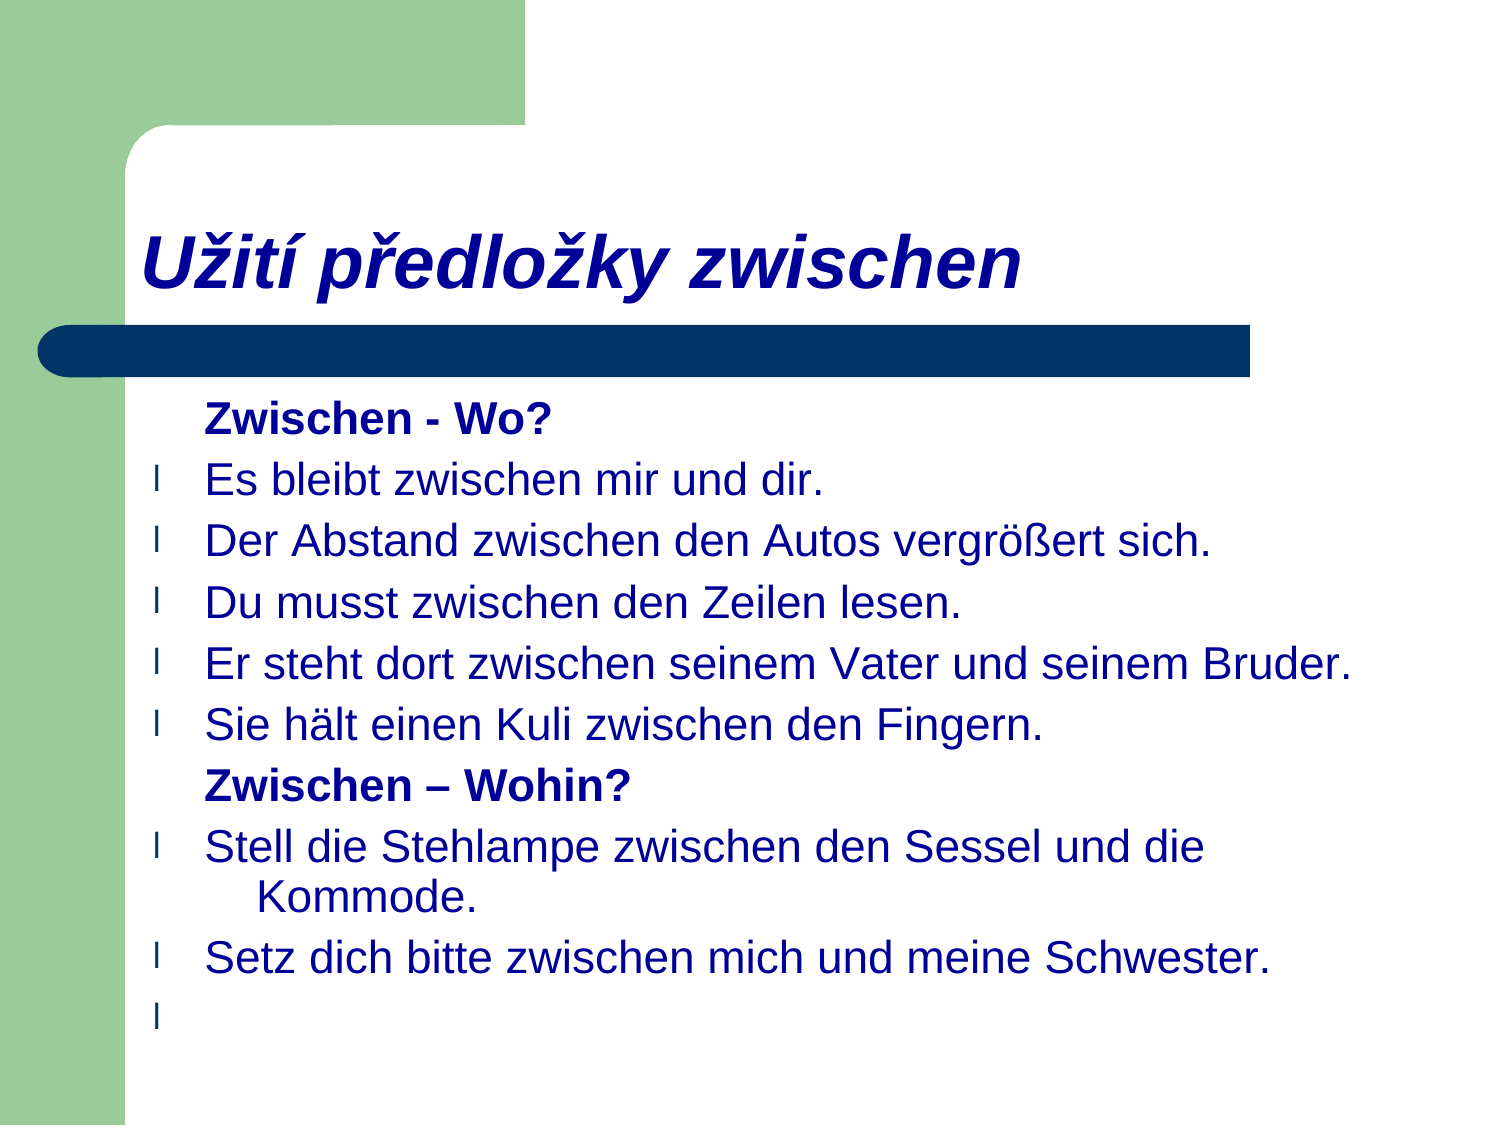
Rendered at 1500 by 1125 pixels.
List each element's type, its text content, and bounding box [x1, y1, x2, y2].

title Užití předložky zwischen [125, 125, 1426, 313]
list Zwischen - Wo? Es bleibt zwischen mir und dir. Der Abstand zwischen den Autos vergrößert sich. Du musst zwischen den Zeilen lesen. Er steht dort zwischen seinem Vater und seinem Bruder. Sie hält einen Kuli zwischen den Fingern. Zwischen – Wohin? Stell die Stehlampe zwischen den Sessel und die Kommode. Setz dich bitte zwischen mich und meine Schwester. [137, 387, 1400, 999]
